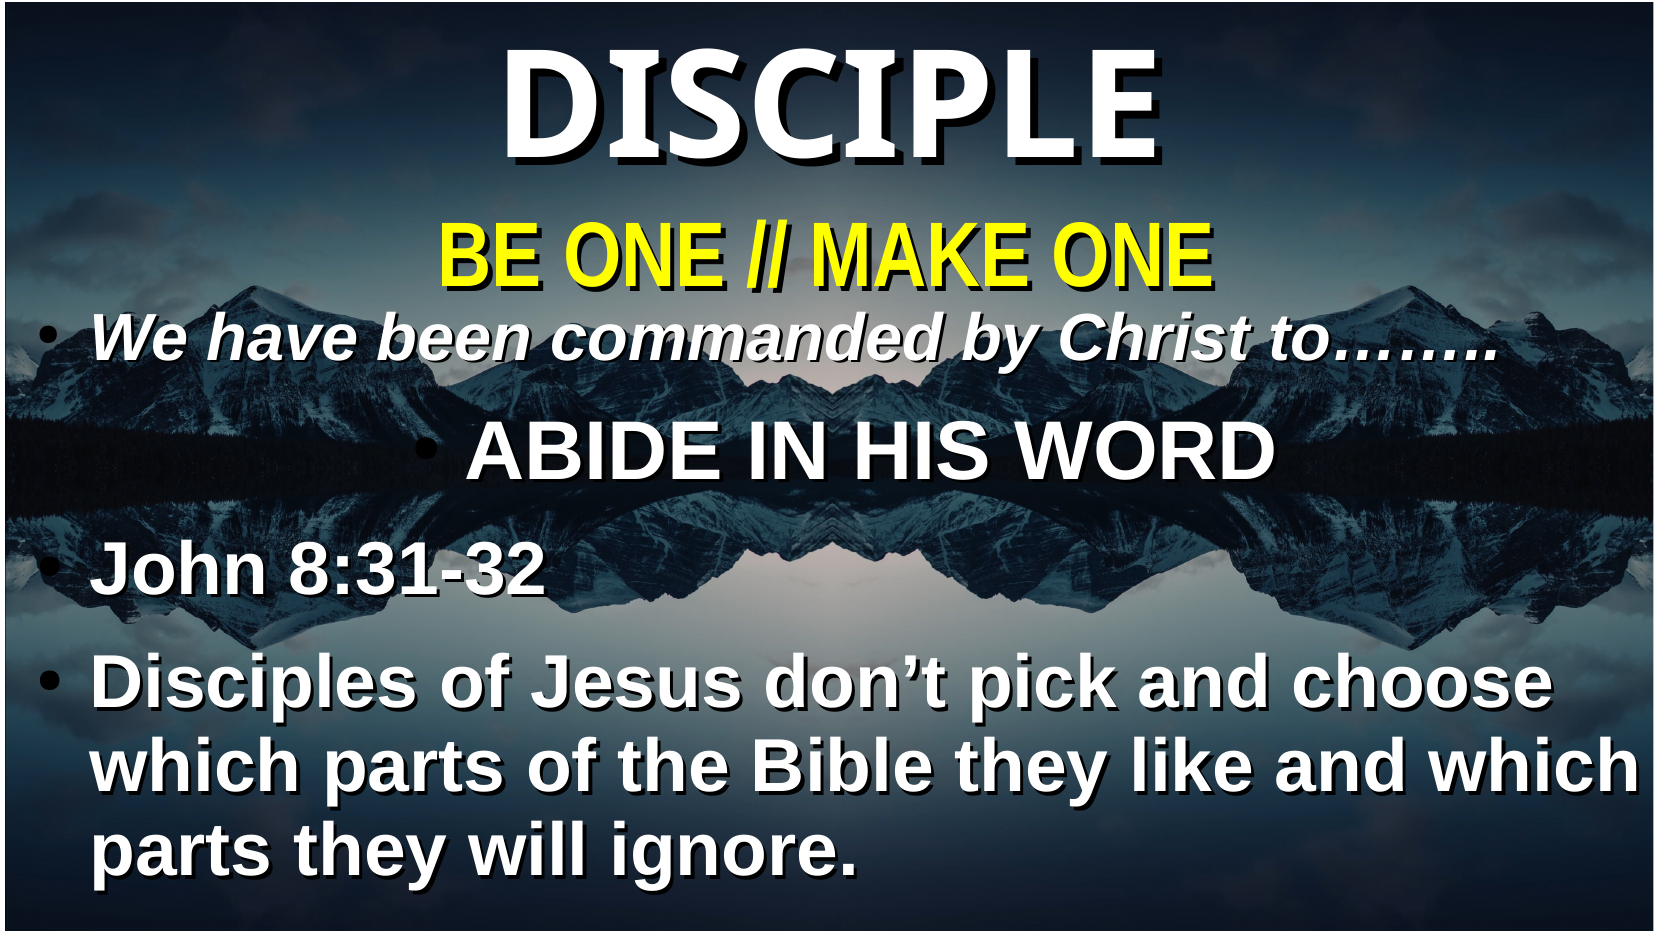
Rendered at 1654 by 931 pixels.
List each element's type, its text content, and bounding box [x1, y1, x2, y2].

title DISCIPLE BE ONE // MAKE ONE [82, 6, 1571, 297]
list We have been commanded by Christ to…….. ABIDE IN HIS WORD John 8:31-32 Disciples of Jesus don’t pick and choose which parts of the Bible they like and which parts they will ignore. [18, 299, 1654, 931]
picture [5, 2, 1654, 931]
